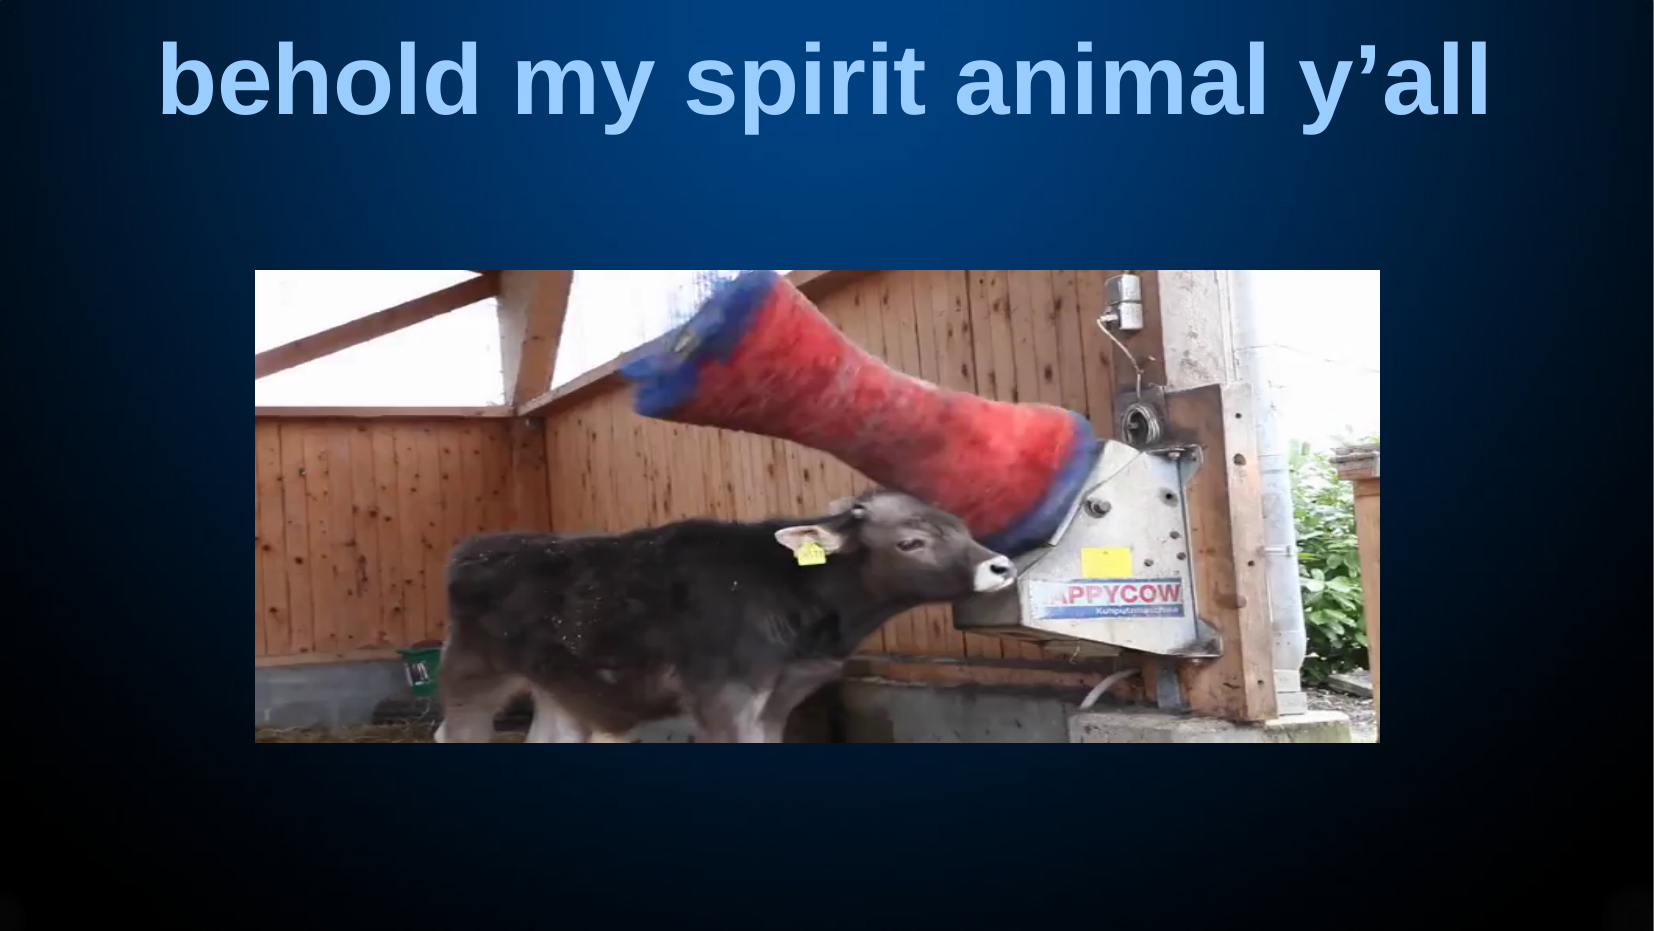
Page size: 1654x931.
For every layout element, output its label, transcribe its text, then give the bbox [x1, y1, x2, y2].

picture [0, 0, 1654, 931]
title behold my spirit animal y’all [0, 2, 1651, 158]
text_box [255, 269, 1381, 744]
